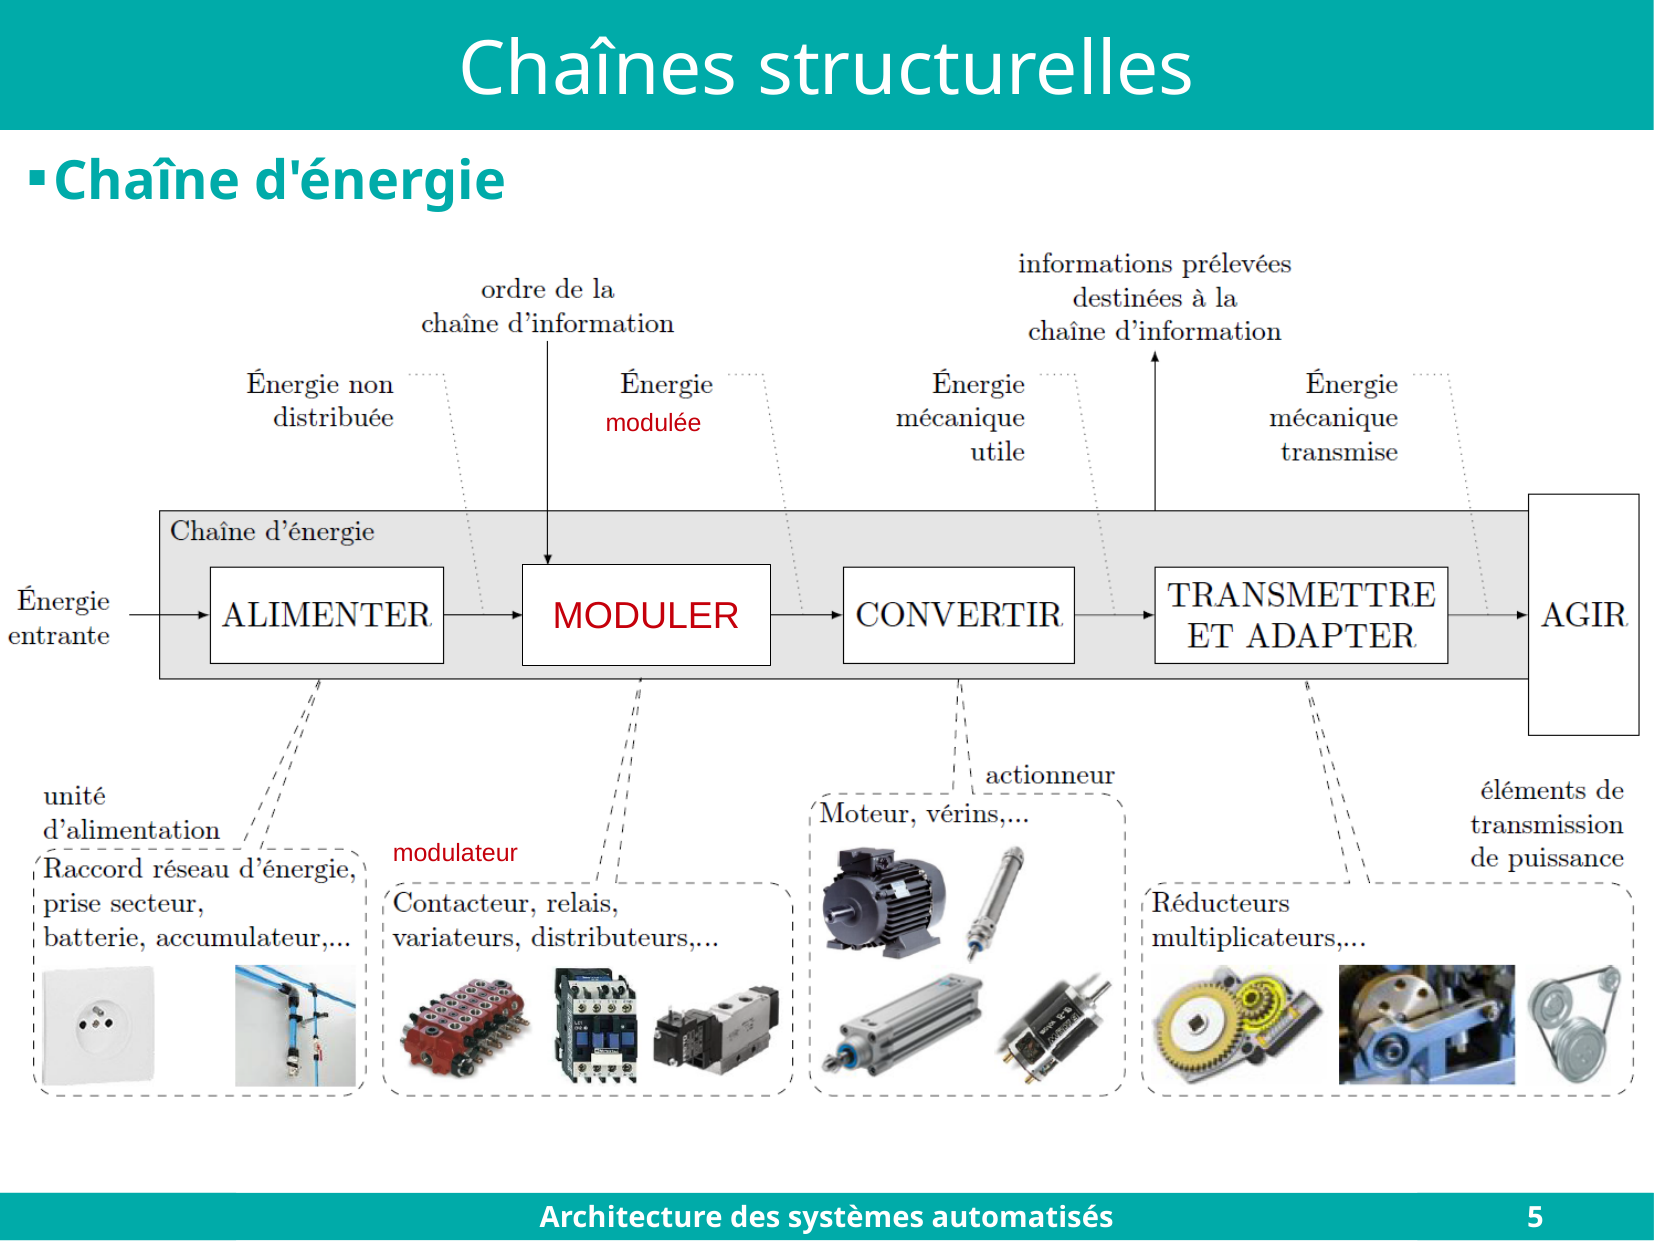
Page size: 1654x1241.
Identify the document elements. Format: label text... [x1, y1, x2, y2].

title Chaînes structurelles [0, 0, 1654, 130]
list Chaîne d'énergie [11, 141, 1642, 861]
text_box MODULER [522, 564, 771, 666]
text_box modulateur [377, 832, 591, 874]
picture [0, 247, 1654, 1111]
text_box modulée [590, 401, 745, 444]
